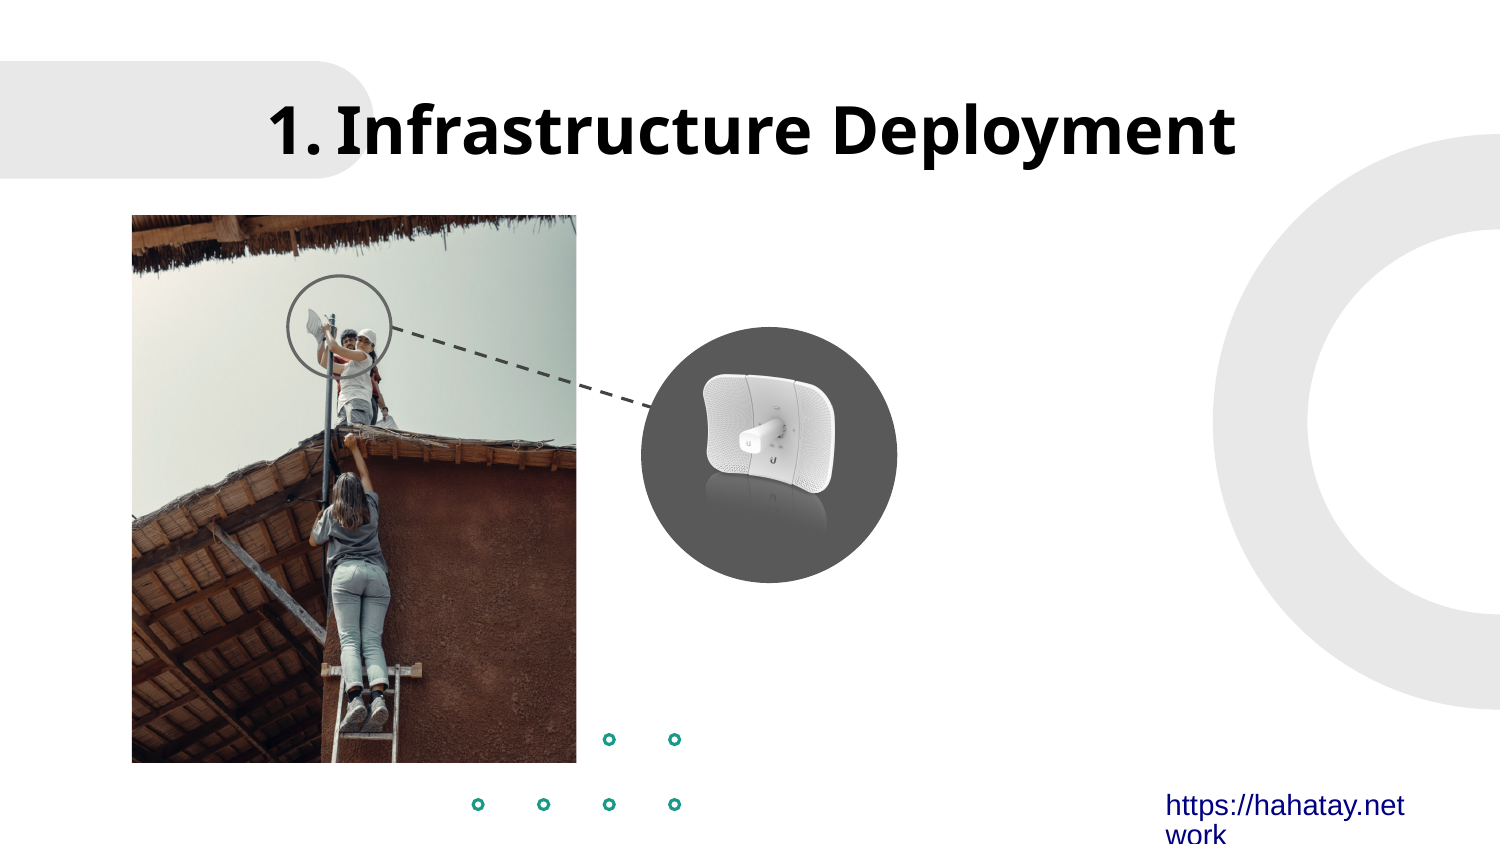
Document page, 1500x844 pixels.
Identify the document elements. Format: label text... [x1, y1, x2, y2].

picture [131, 215, 577, 763]
text_box Infrastructure Deployment [116, 72, 1383, 167]
text_box [641, 326, 898, 584]
picture [703, 374, 835, 536]
